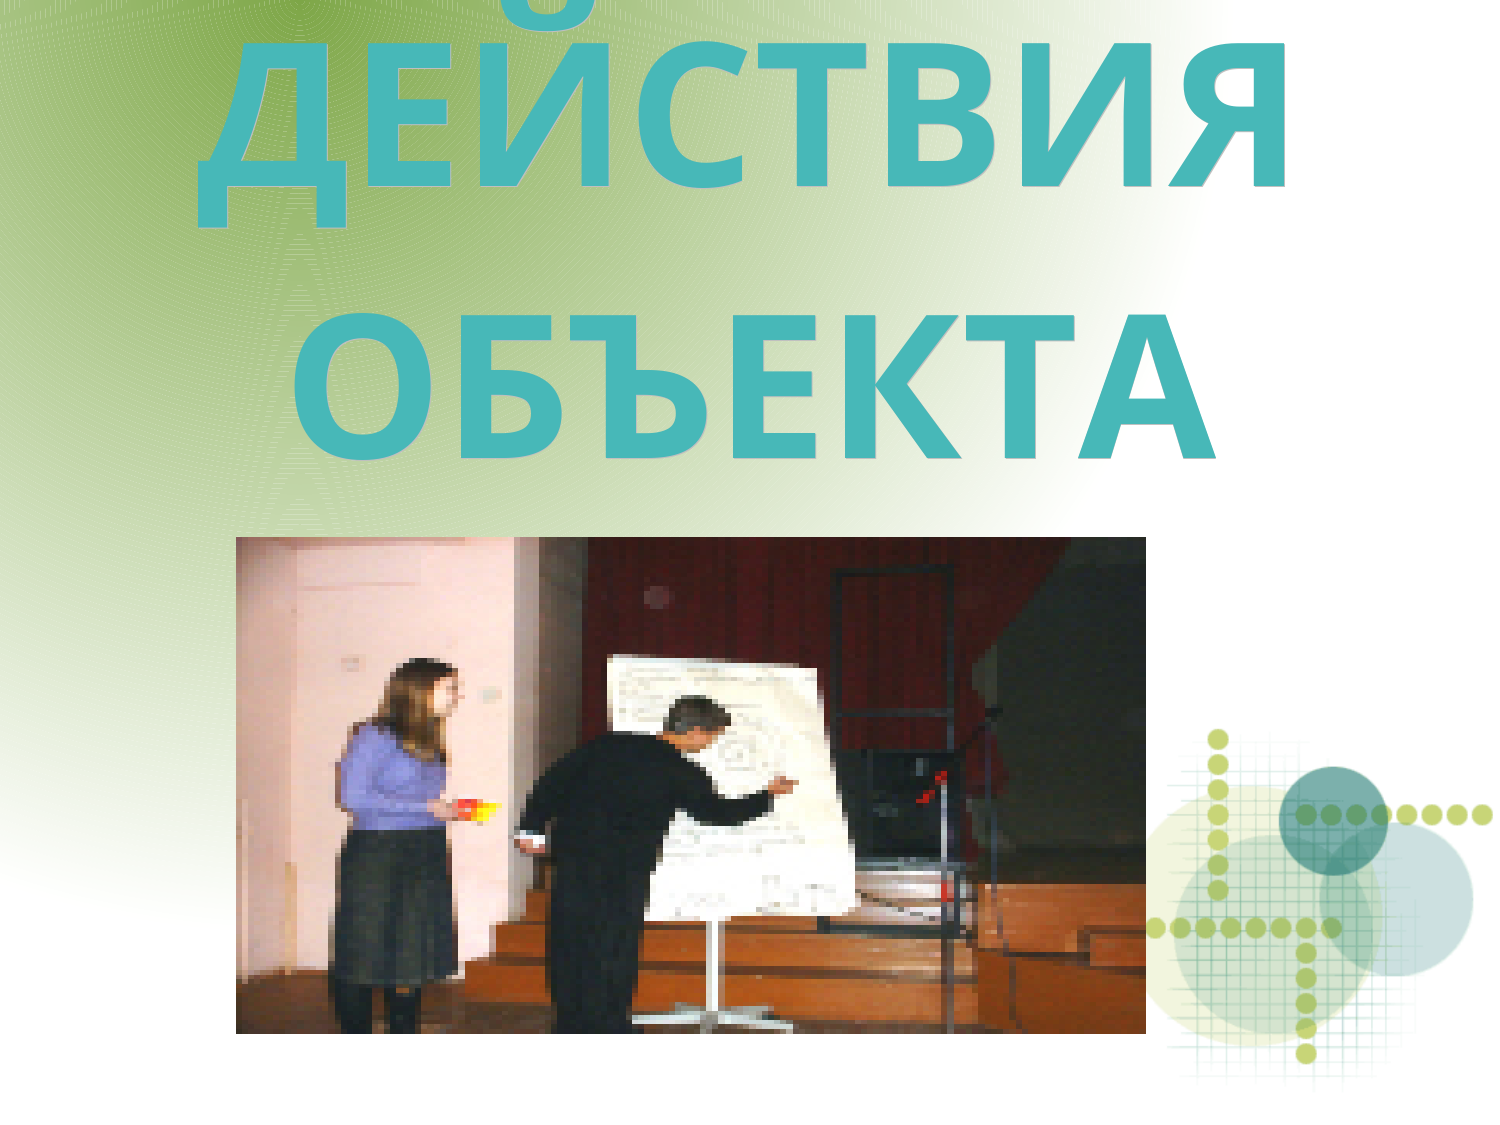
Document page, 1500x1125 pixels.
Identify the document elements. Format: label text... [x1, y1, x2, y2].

title ДЕЙСТВИЯ ОБЪЕКТА [112, 0, 1388, 525]
picture [236, 537, 1500, 1098]
